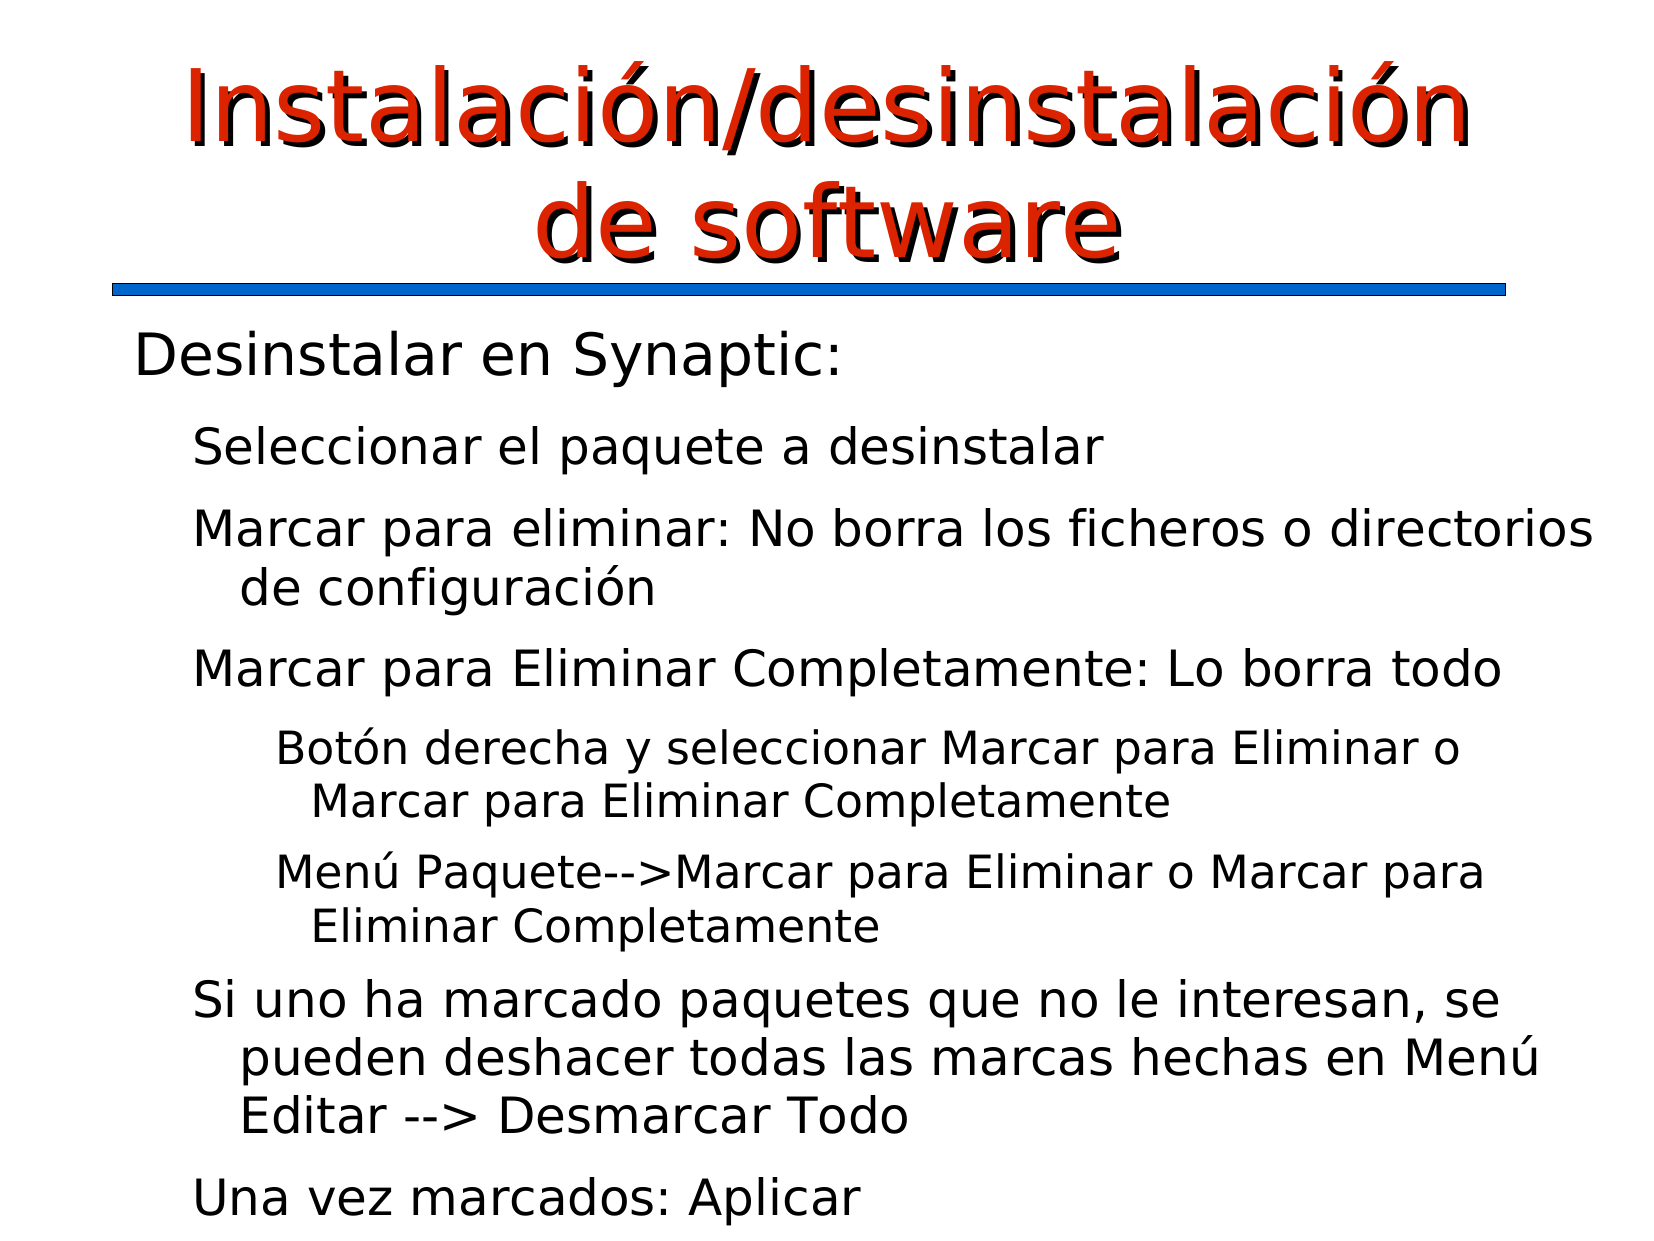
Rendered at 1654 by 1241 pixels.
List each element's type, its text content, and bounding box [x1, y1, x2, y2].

list Desinstalar en Synaptic: Seleccionar el paquete a desinstalar Marcar para eliminar: No borra los ficheros o directorios de configuración Marcar para Eliminar Completamente: Lo borra todo Botón derecha y seleccionar Marcar para Eliminar o Marcar para Eliminar Completamente Menú Paquete-->Marcar para Eliminar o Marcar para Eliminar Completamente Si uno ha marcado paquetes que no le interesan, se pueden deshacer todas las marcas hechas en Menú Editar --> Desmarcar Todo Una vez marcados: Aplicar [97, 321, 1601, 1228]
title Instalación/desinstalación de software [121, 48, 1534, 282]
